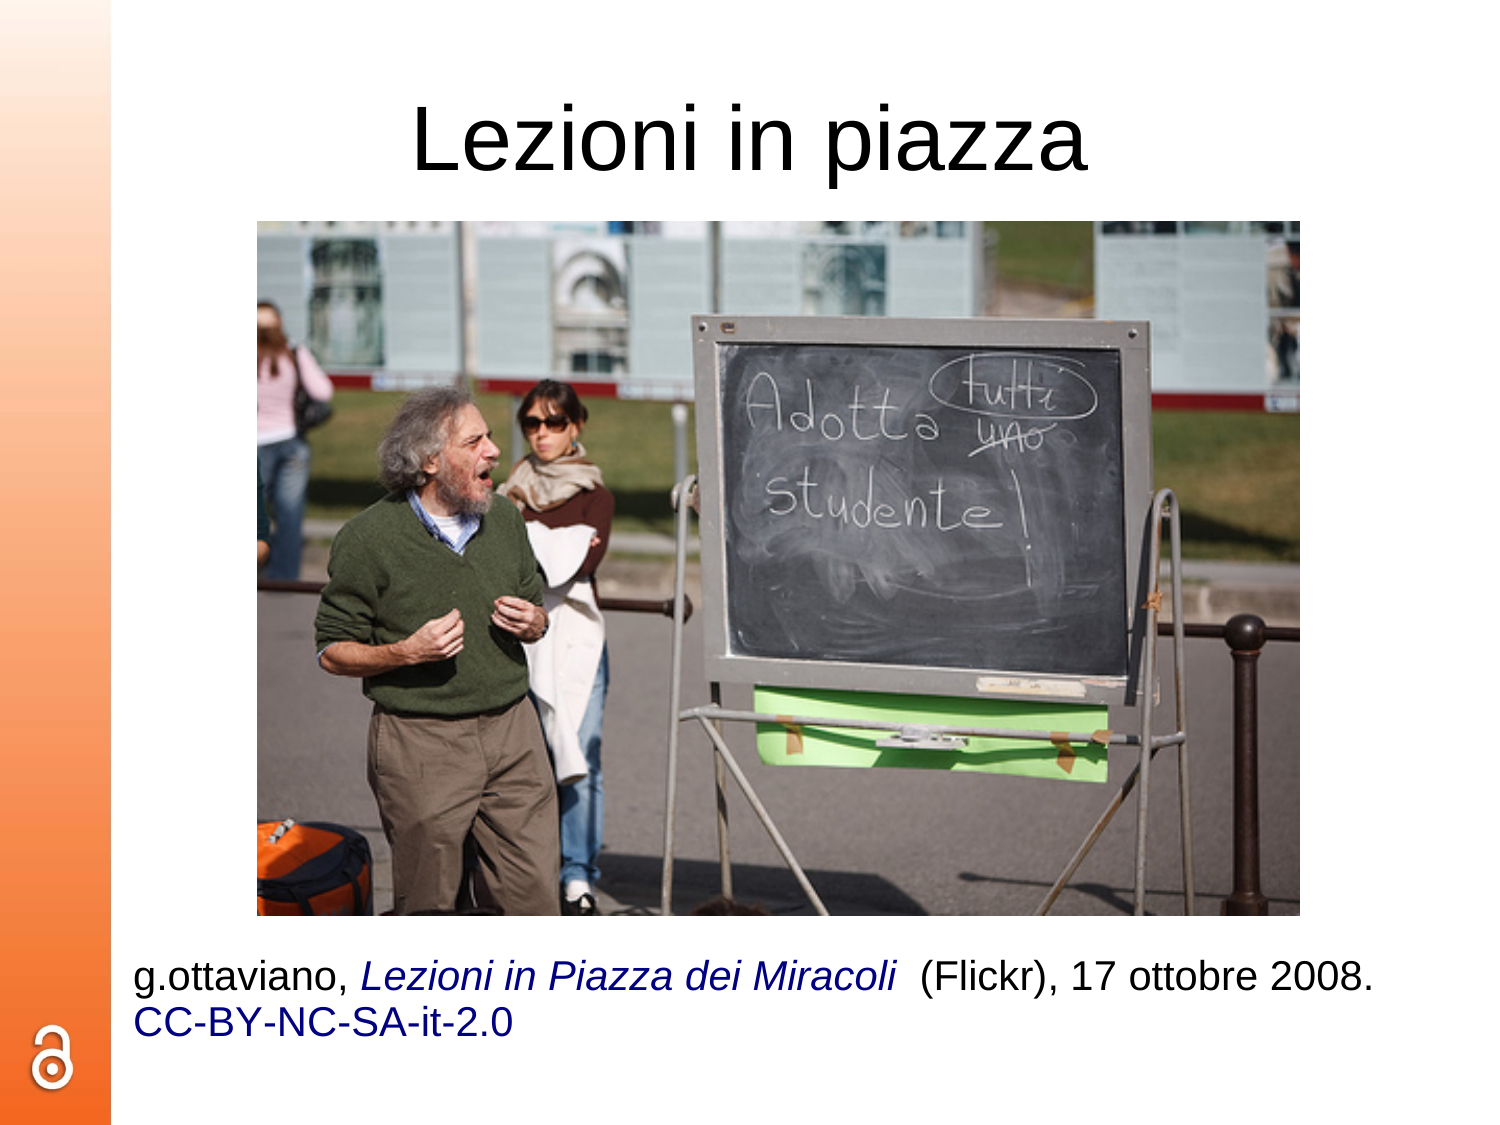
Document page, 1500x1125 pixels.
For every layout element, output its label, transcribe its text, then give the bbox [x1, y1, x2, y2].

picture [0, 0, 1500, 1125]
list g.ottaviano, Lezioni in Piazza dei Miracoli (Flickr), 17 ottobre 2008. CC-BY-NC-SA-it-2.0 [118, 944, 1469, 1063]
title Lezioni in piazza [75, 45, 1426, 233]
